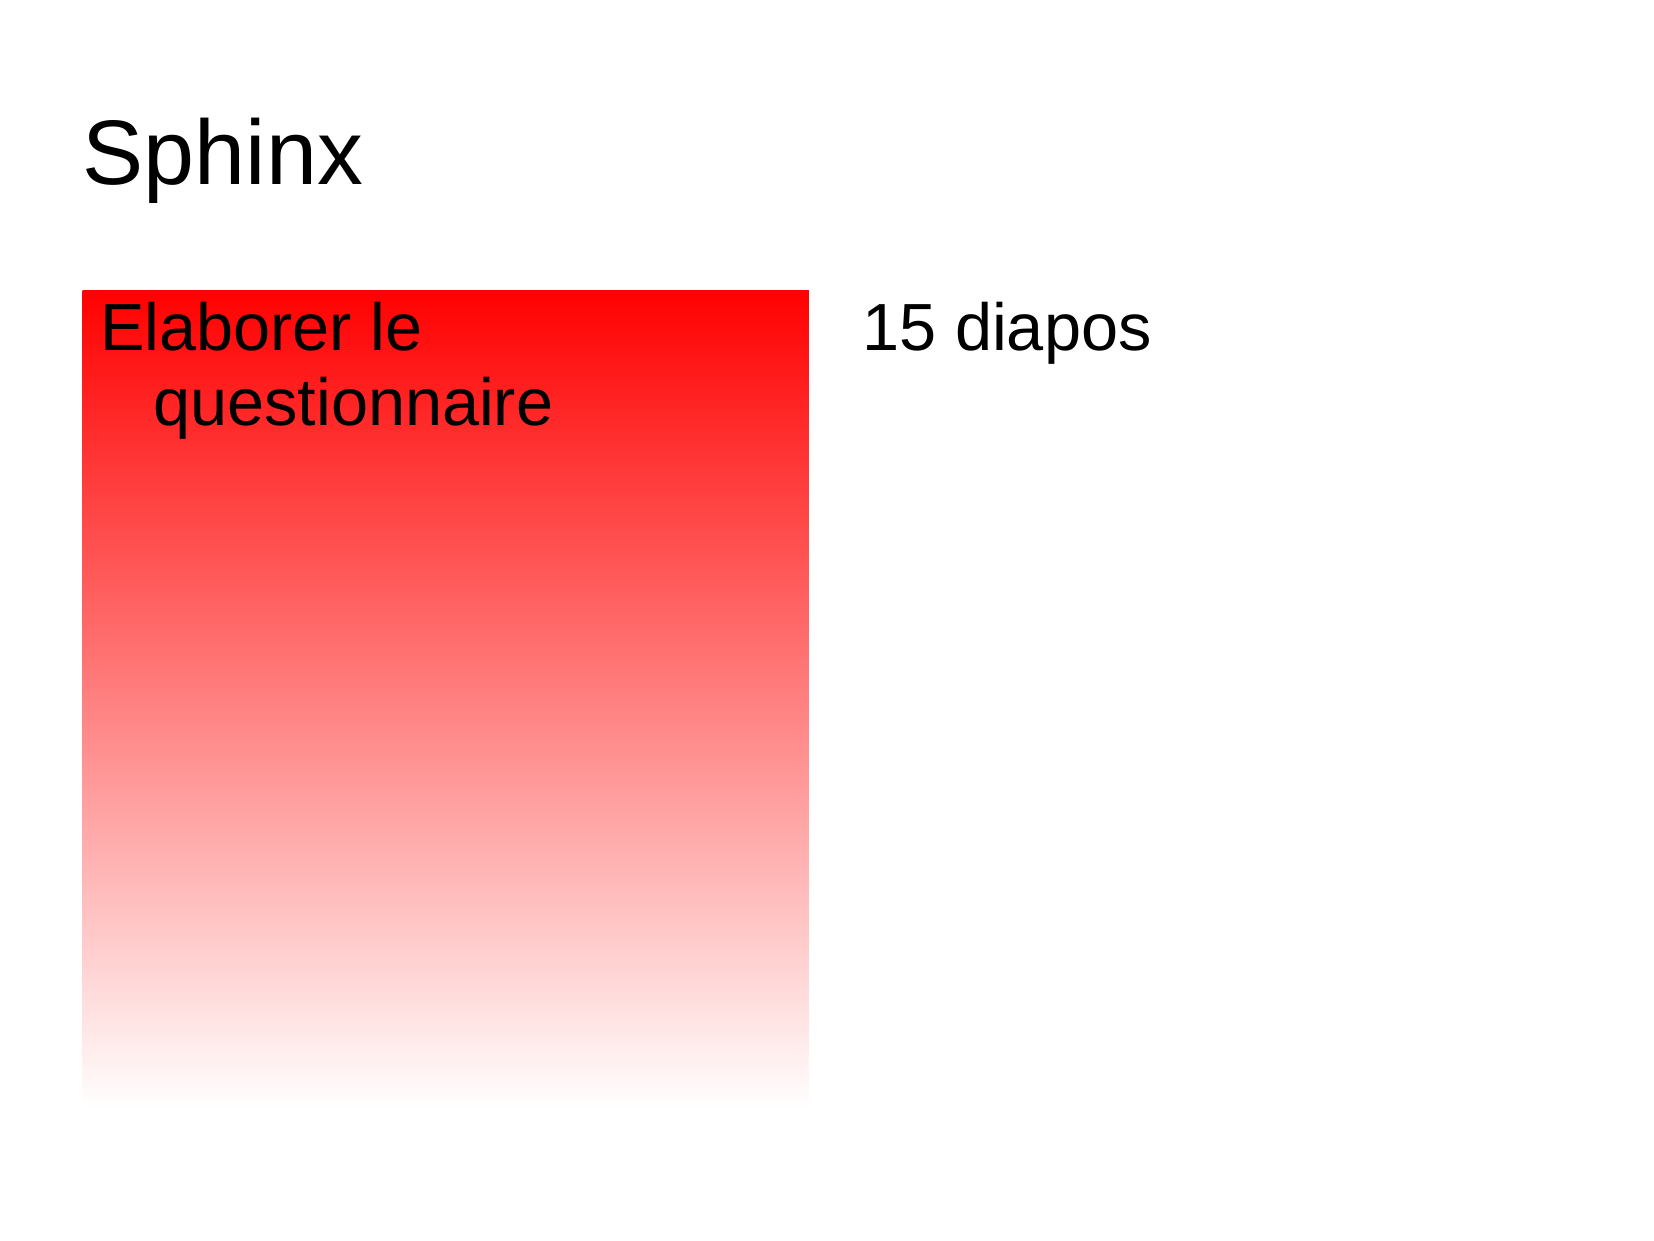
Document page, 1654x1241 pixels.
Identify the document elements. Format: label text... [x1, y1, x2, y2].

list Elaborer le questionnaire [82, 290, 809, 1109]
title Sphinx [82, 49, 1571, 257]
list 15 diapos [845, 290, 1572, 1109]
